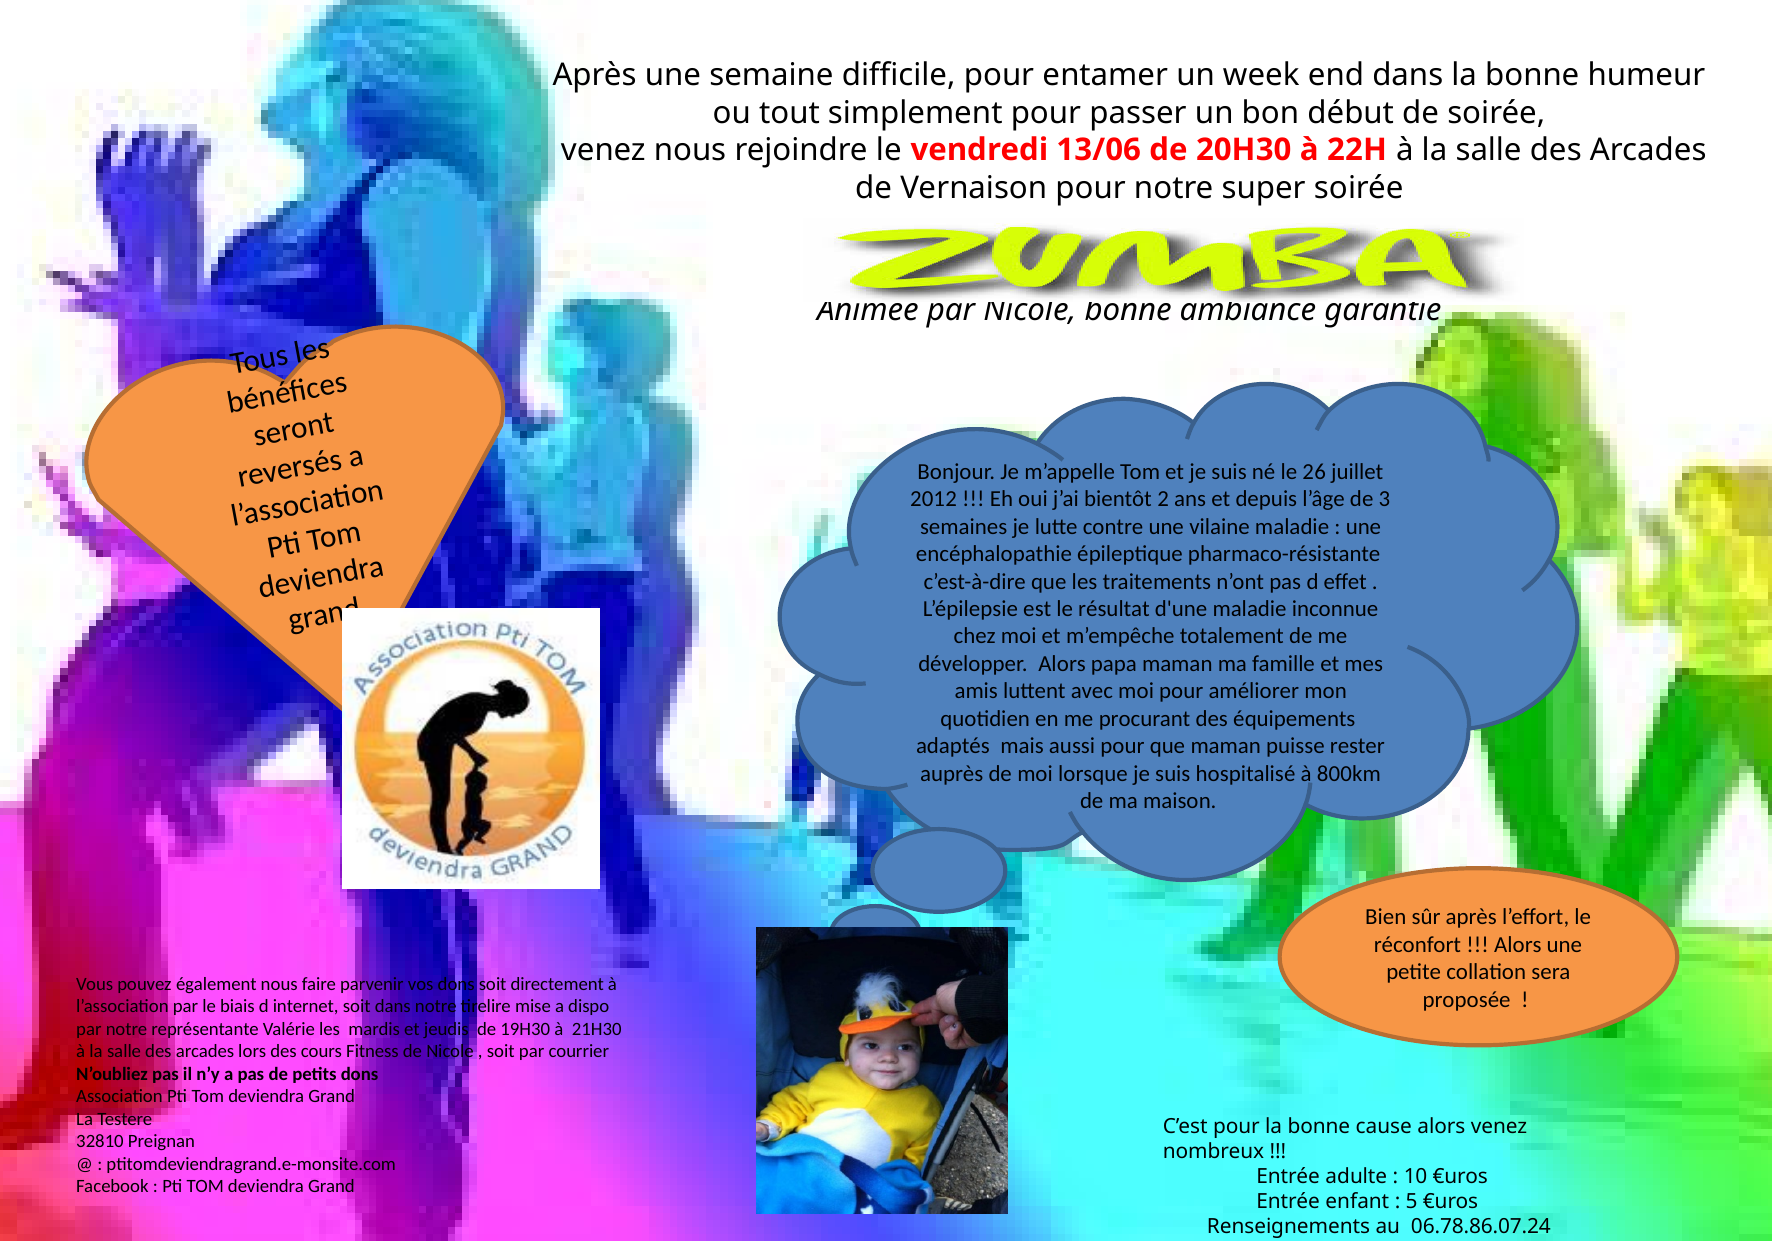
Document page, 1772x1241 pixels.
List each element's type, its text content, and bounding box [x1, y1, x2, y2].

picture [803, 218, 1524, 302]
text_box Vous pouvez également nous faire parvenir vos dons soit directement à l’association par le biais d internet, soit dans notre tirelire mise a dispo par notre représentante Valérie les mardis et jeudis de 19H30 à 21H30 à la salle des arcades lors des cours Fitness de Nicole , soit par courrier N’oubliez pas il n’y a pas de petits dons Association Pti Tom deviendra Grand La Testere 32810 Preignan @ : ptitomdeviendragrand.e-monsite.com Facebook : Pti TOM deviendra Grand [59, 962, 647, 1205]
text_box Bonjour. Je m’appelle Tom et je suis né le 26 juillet 2012 !!! Eh oui j’ai bientôt 2 ans et depuis l’âge de 3 semaines je lutte contre une vilaine maladie : une encéphalopathie épileptique pharmaco-résistante c’est-à-dire que les traitements n’ont pas d effet . L’épilepsie est le résultat d'une maladie inconnue chez moi et m’empêche totalement de me développer. Alors papa maman ma famille et mes amis luttent avec moi pour améliorer mon quotidien en me procurant des équipements adaptés mais aussi pour que maman puisse rester auprès de moi lorsque je suis hospitalisé à 800km de ma maison. [779, 383, 1578, 912]
picture [756, 927, 1008, 1214]
text_box Bien sûr après l’effort, le réconfort !!! Alors une petite collation sera proposée ! [1279, 868, 1678, 1046]
text_box C’est pour la bonne cause alors venez nombreux !!! Entrée adulte : 10 €uros Entrée enfant : 5 €uros Renseignements au 06.78.86.07.24 [1145, 1104, 1666, 1241]
text_box Tous les bénéfices seront reversés a l’association Pti Tom deviendra grand [86, 326, 504, 709]
subtitle Après une semaine difficile, pour entamer un week end dans la bonne humeur ou tout simplement pour passer un bon début de soirée, venez nous rejoindre le vendredi 13/06 de 20H30 à 22H à la salle des Arcades de Vernaison pour notre super soirée Animée par Nicole, bonne ambiance garantie [523, 47, 1737, 425]
title [0, 0, 1772, 1241]
picture [342, 608, 600, 889]
